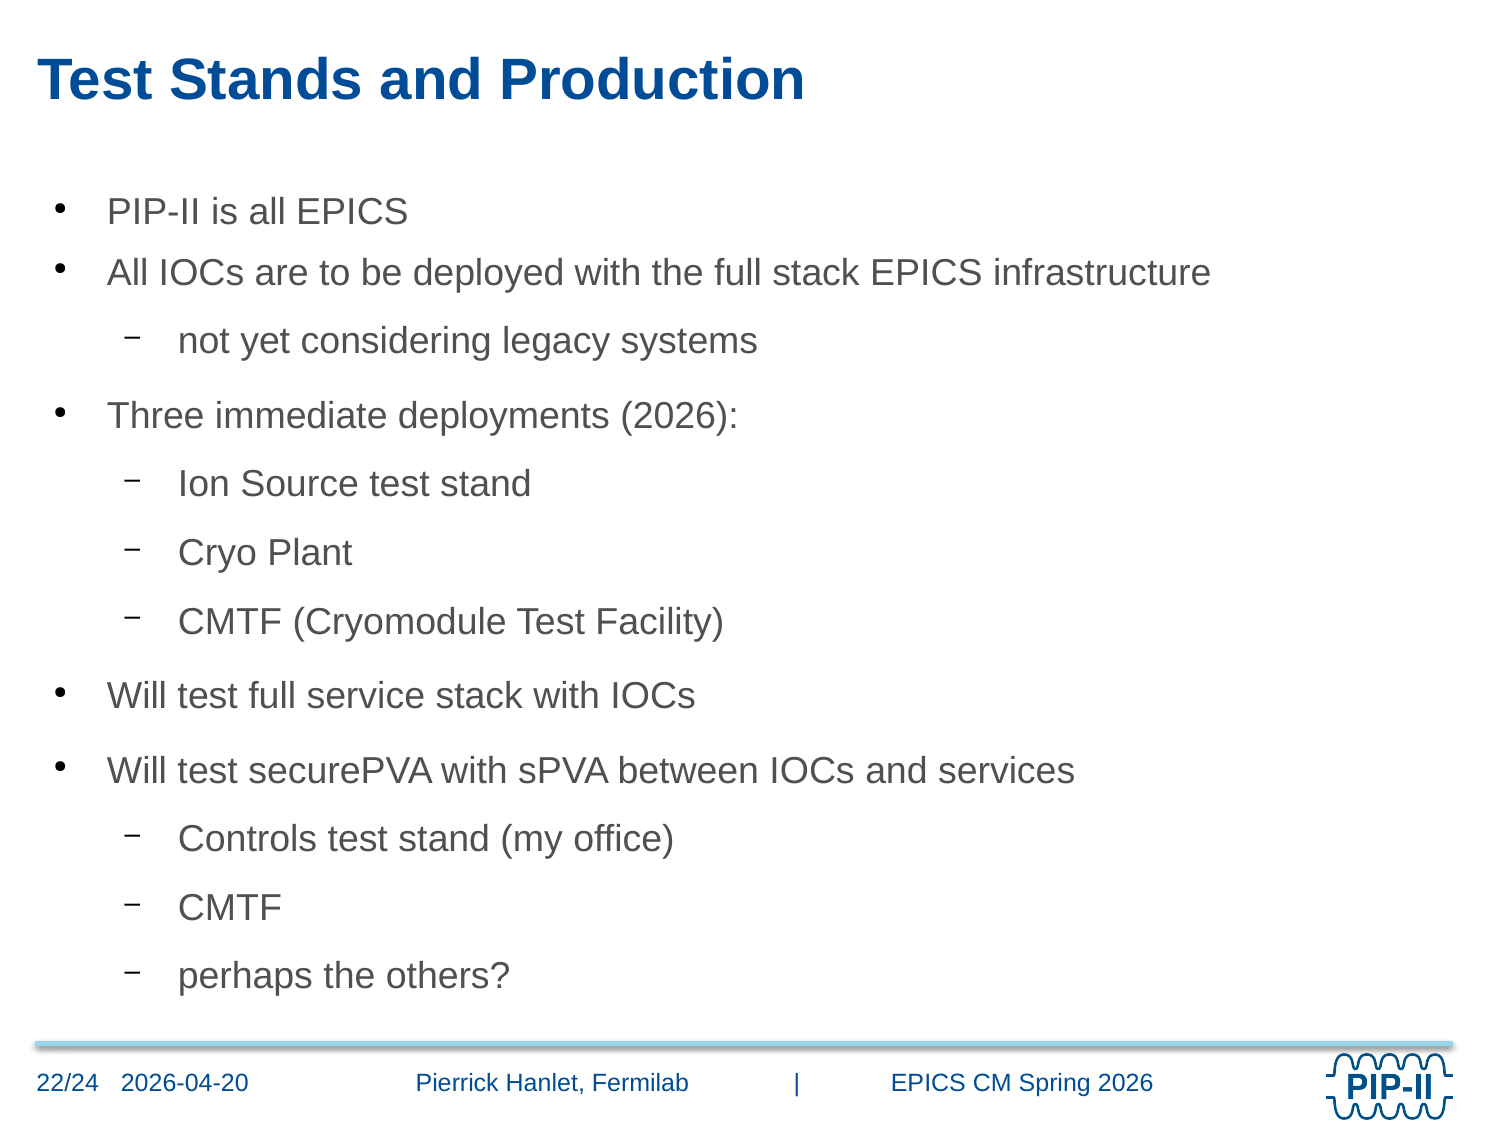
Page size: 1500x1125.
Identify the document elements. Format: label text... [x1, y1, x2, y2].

title Test Stands and Production [37, 41, 1463, 112]
footer Pierrick Hanlet, Fermilab | EPICS CM Spring 2026 [293, 1066, 1279, 1107]
slide_number <number>/24 [36, 1066, 105, 1106]
list PIP-II is all EPICS All IOCs are to be deployed with the full stack EPICS infrastructure not yet considering legacy systems Three immediate deployments (2026): Ion Source test stand Cryo Plant CMTF (Cryomodule Test Facility) Will test full service stack with IOCs Will test securePVA with sPVA between IOCs and services Controls test stand (my office) CMTF perhaps the others? [36, 187, 1459, 931]
picture [1326, 1053, 1453, 1120]
slide_number 2026-04-20 [120, 1066, 276, 1107]
